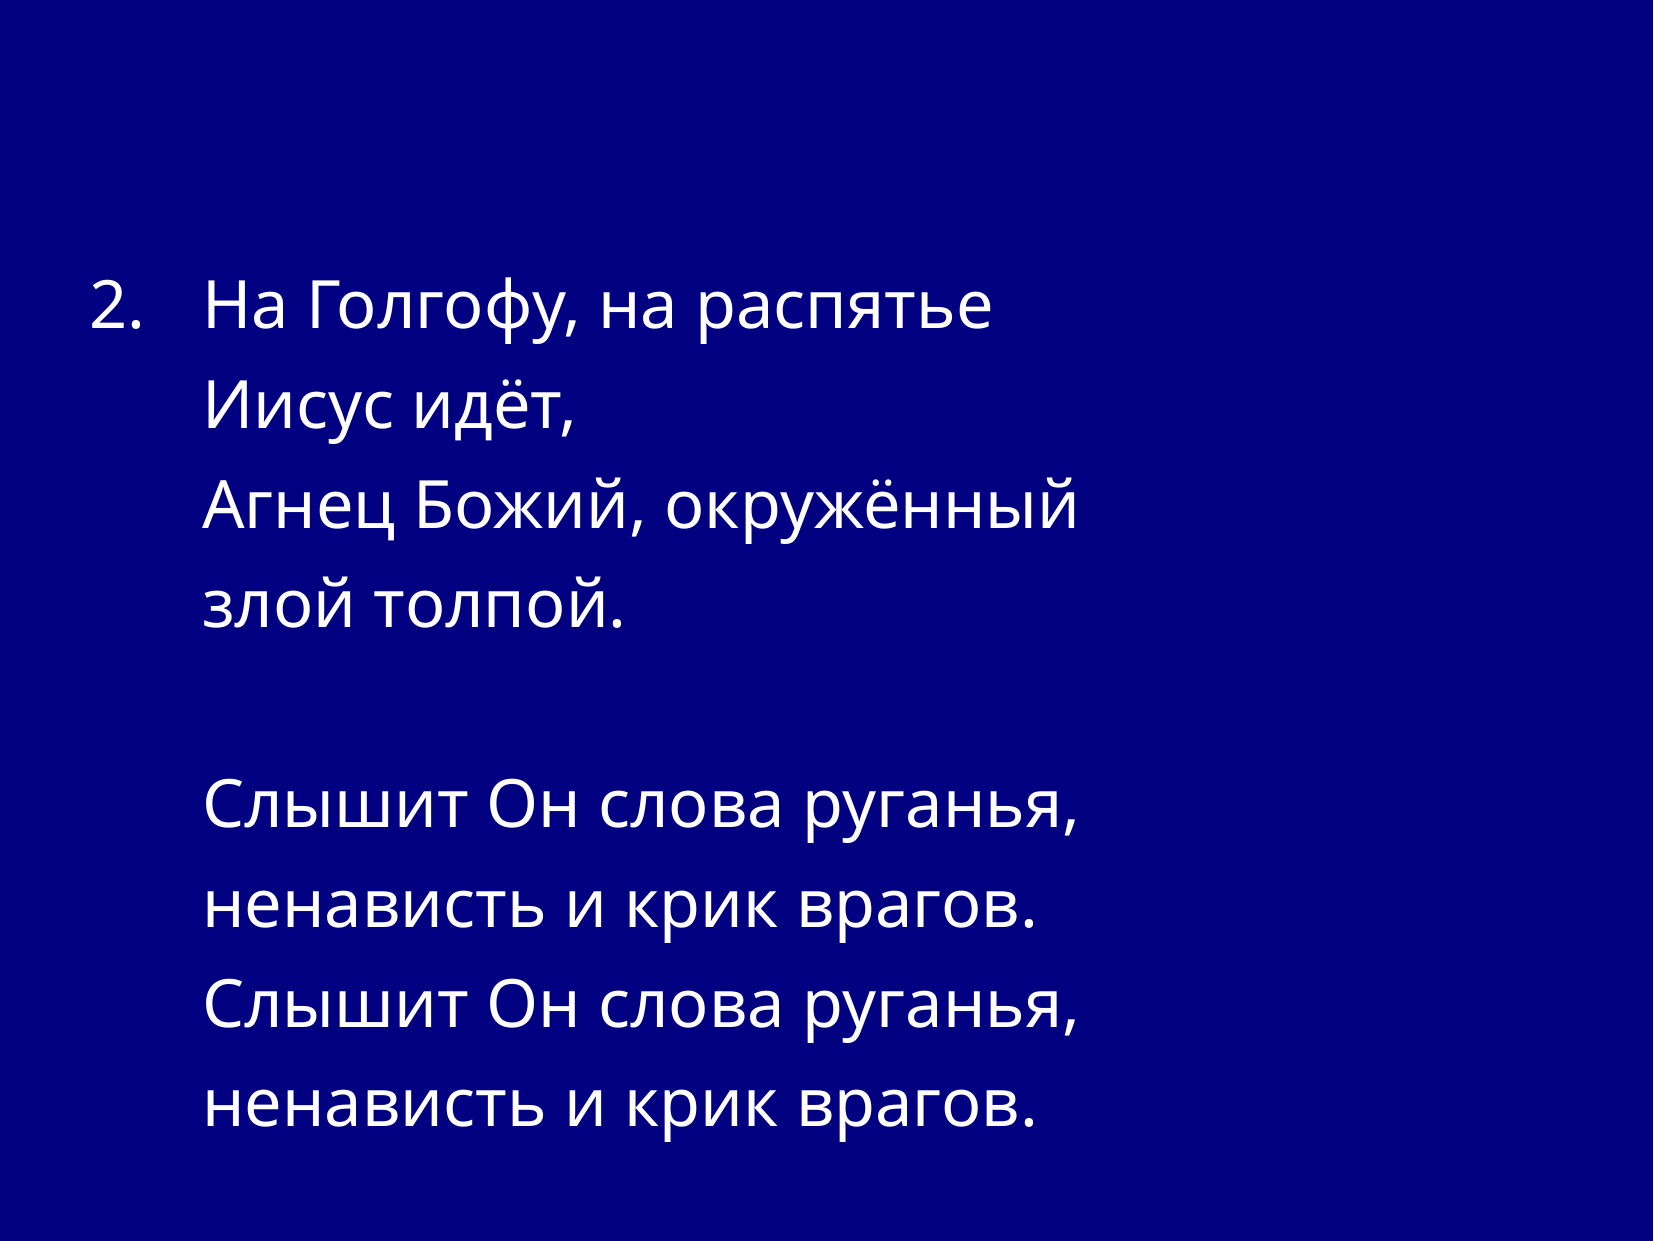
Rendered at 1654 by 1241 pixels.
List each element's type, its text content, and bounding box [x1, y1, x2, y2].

text_box 2. На Голгофу, на распятье Иисус идёт, Агнец Божий, окружённый злой толпой. Слышит Он слова руганья, ненависть и крик врагов. Слышит Он слова руганья, ненависть и крик врагов. [75, 150, 1576, 1163]
